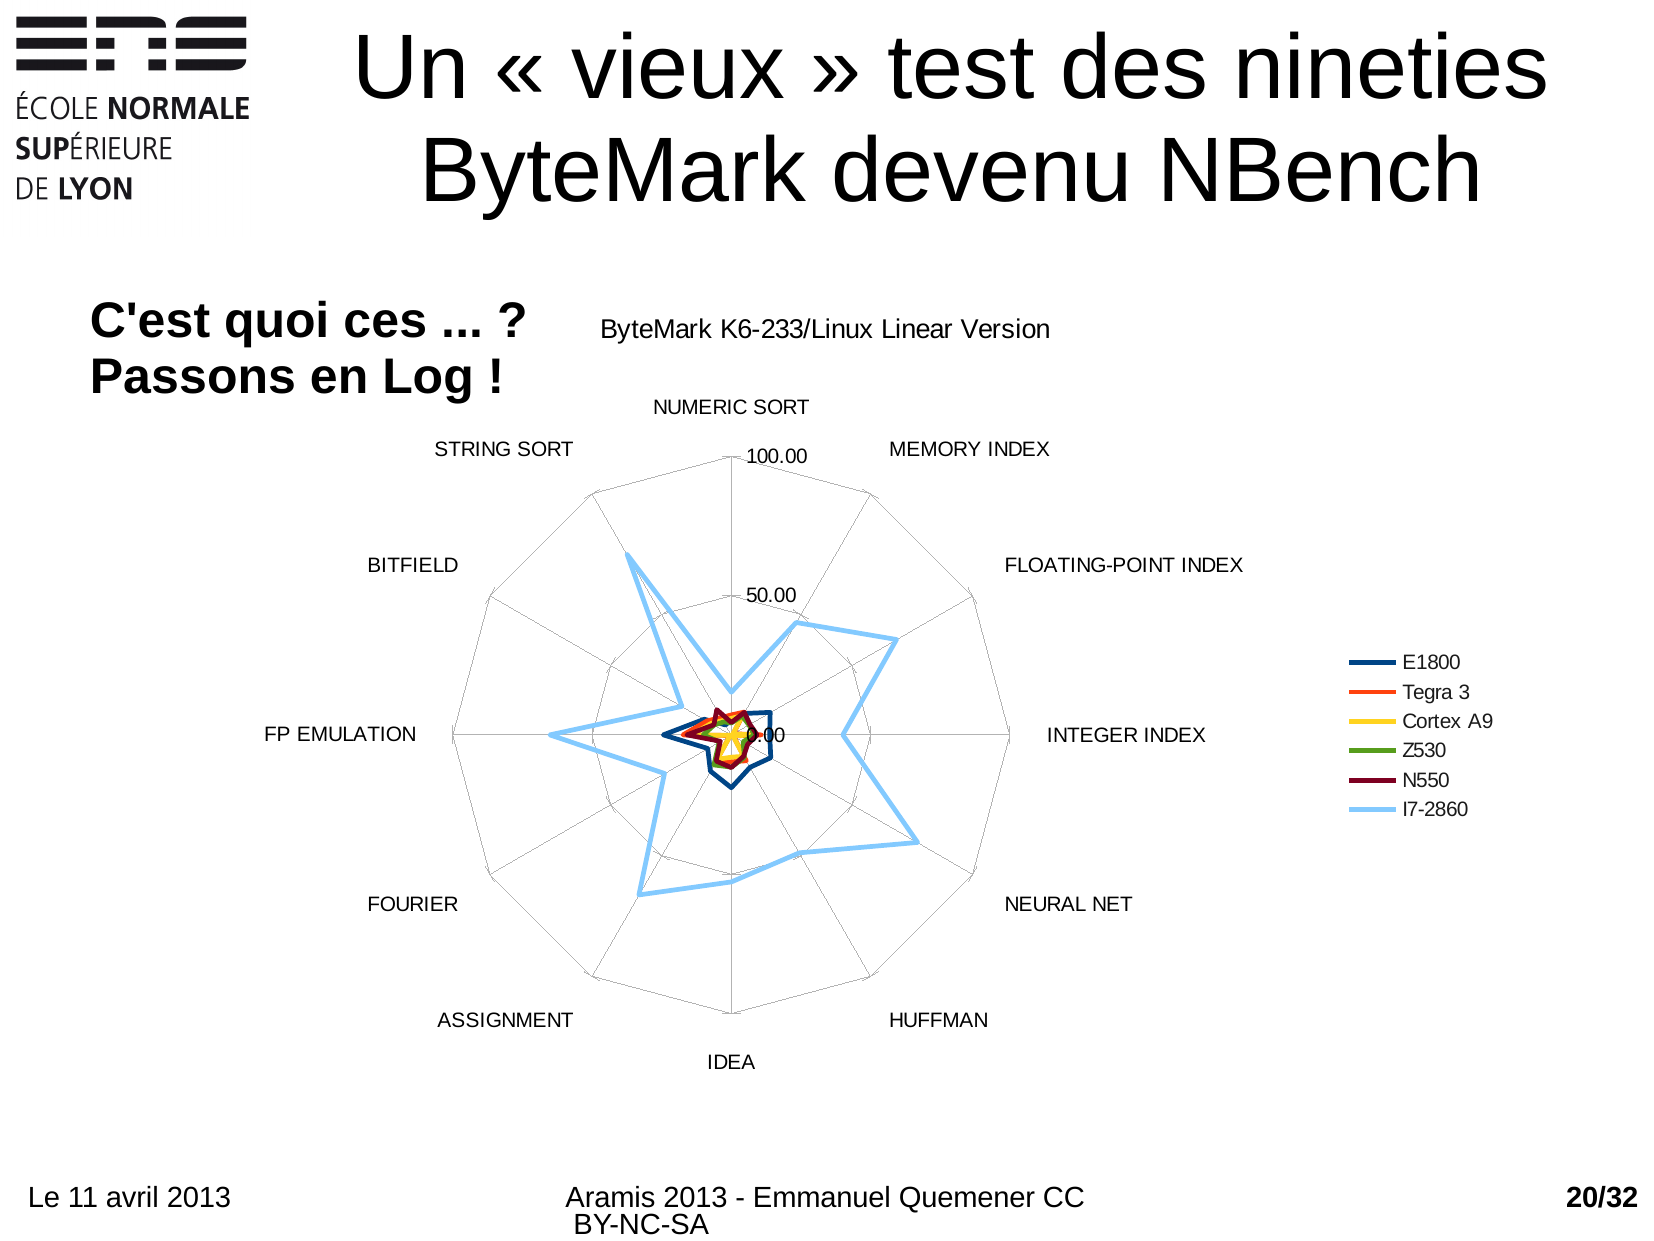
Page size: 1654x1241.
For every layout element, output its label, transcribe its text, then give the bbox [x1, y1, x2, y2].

picture [0, 0, 250, 237]
text_box C'est quoi ces ... ? Passons en Log ! [75, 285, 601, 421]
chart [45, 281, 1606, 1126]
title Un « vieux » test des nineties ByteMark devenu NBench [250, 0, 1654, 237]
picture [1342, 645, 1501, 828]
